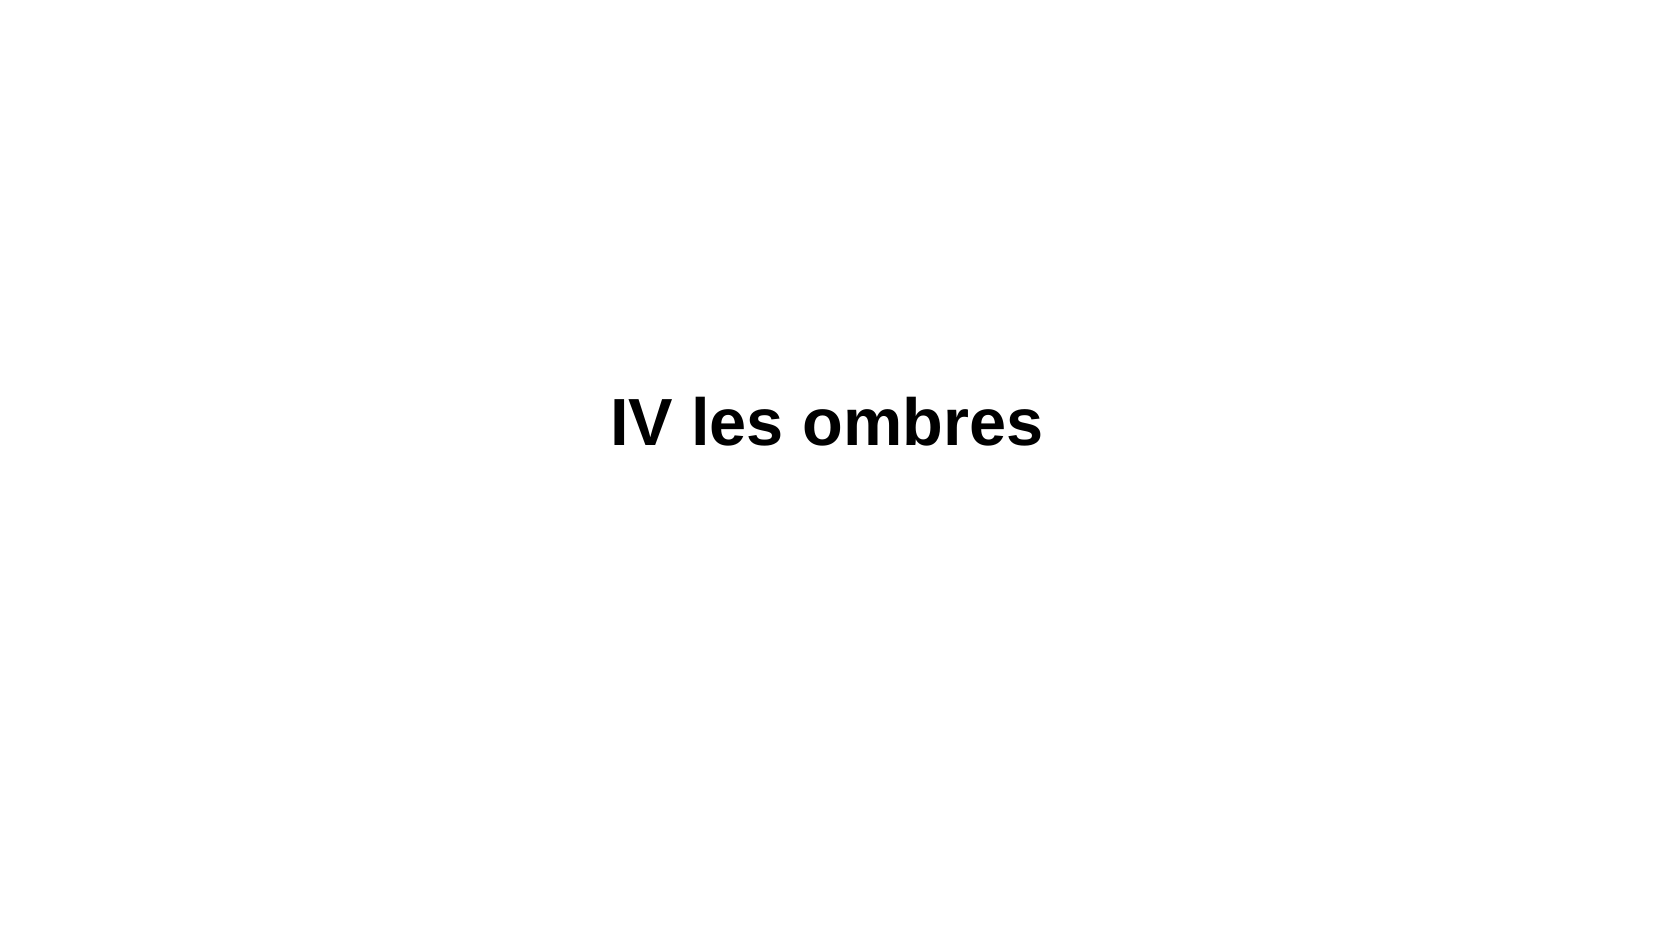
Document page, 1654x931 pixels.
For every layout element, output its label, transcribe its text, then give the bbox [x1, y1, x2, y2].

subtitle IV les ombres [82, 88, 1571, 758]
